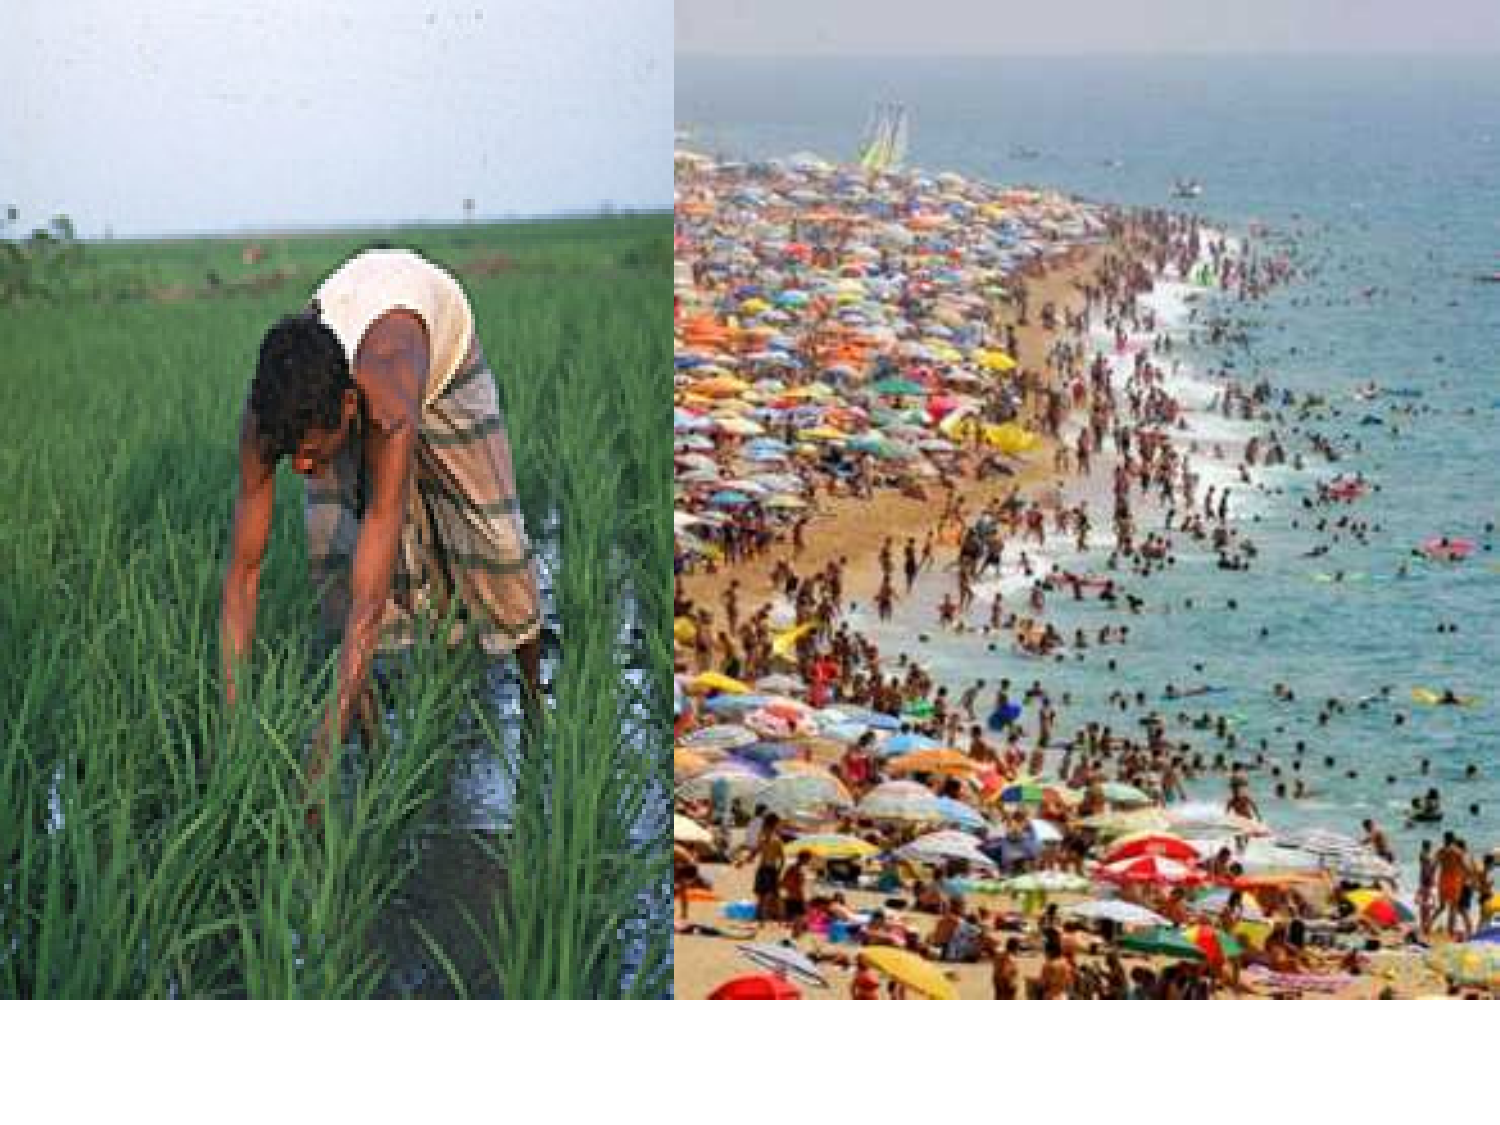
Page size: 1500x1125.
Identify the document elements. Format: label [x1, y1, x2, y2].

picture [0, 0, 1500, 1000]
